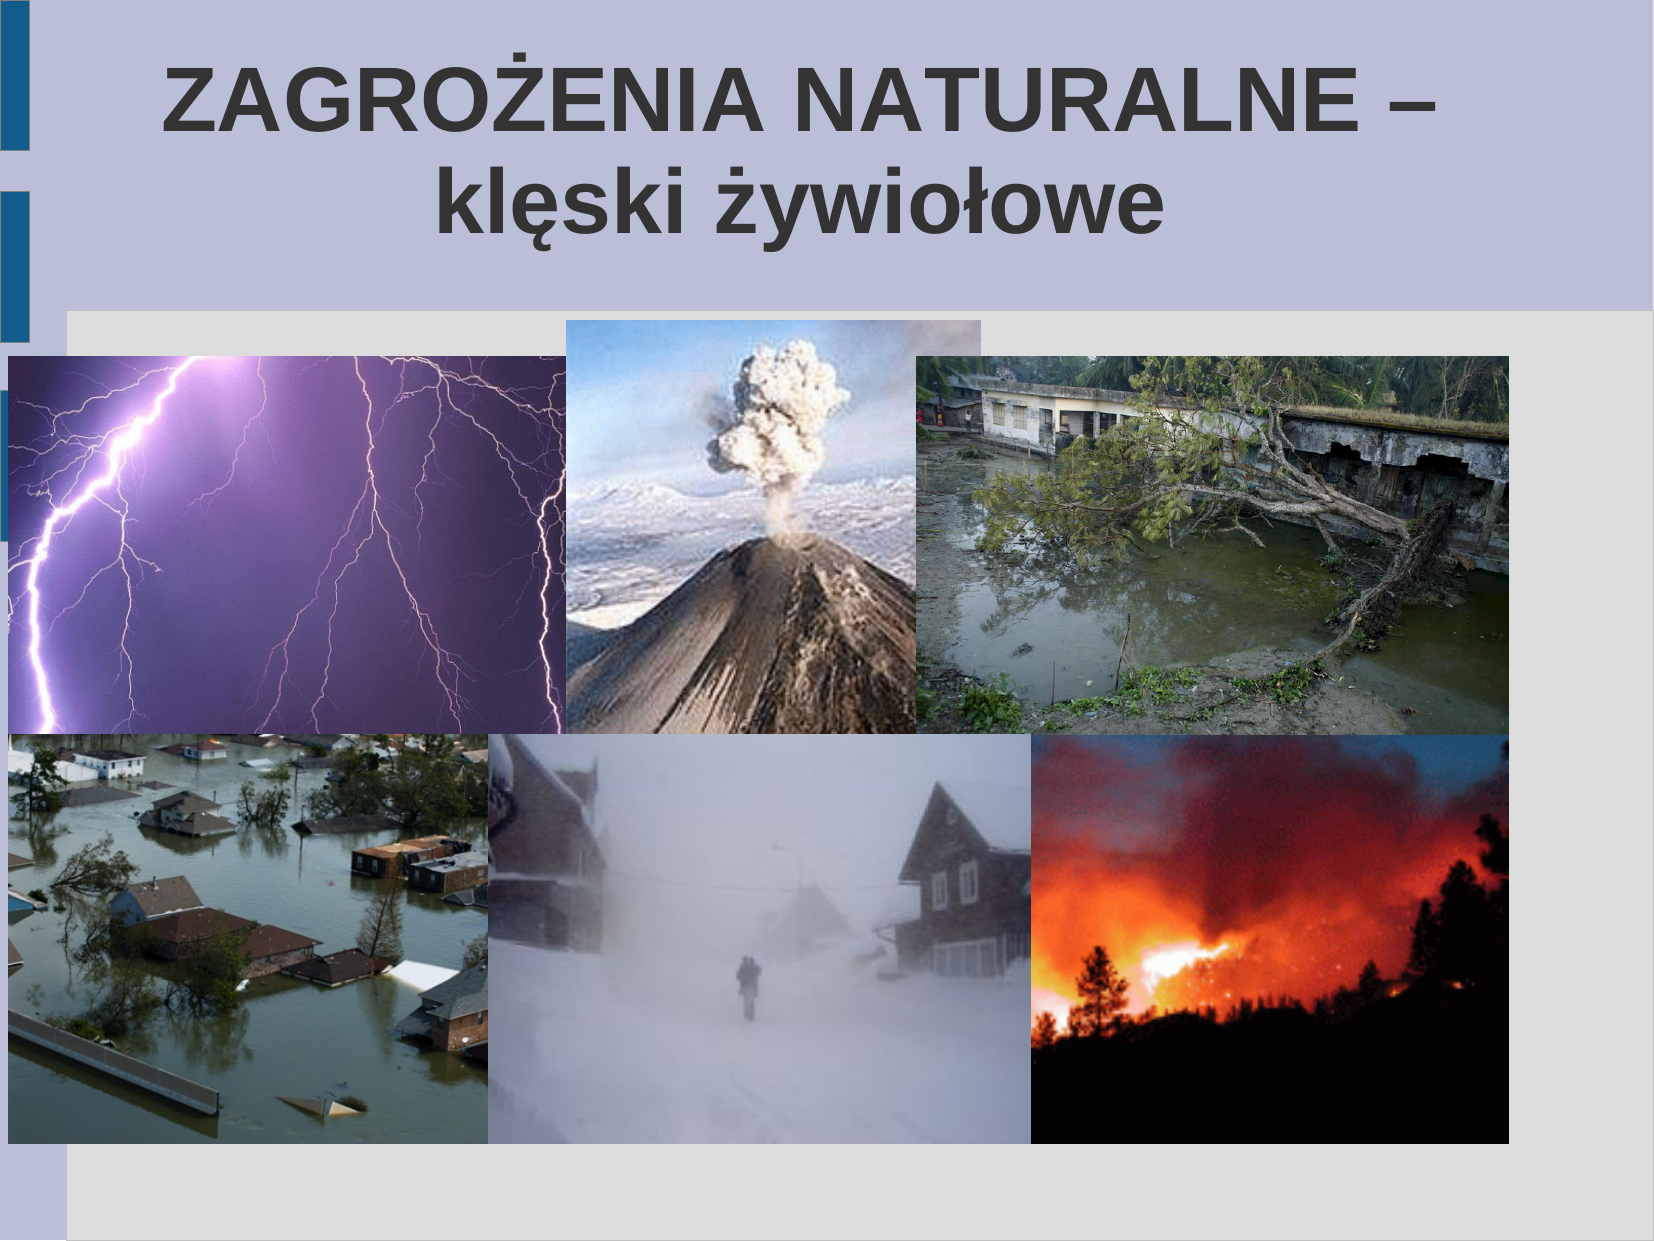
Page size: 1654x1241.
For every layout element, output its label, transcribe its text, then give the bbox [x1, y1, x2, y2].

picture [8, 320, 1509, 1144]
title ZAGROŻENIA NATURALNE – klęski żywiołowe [94, 47, 1507, 255]
